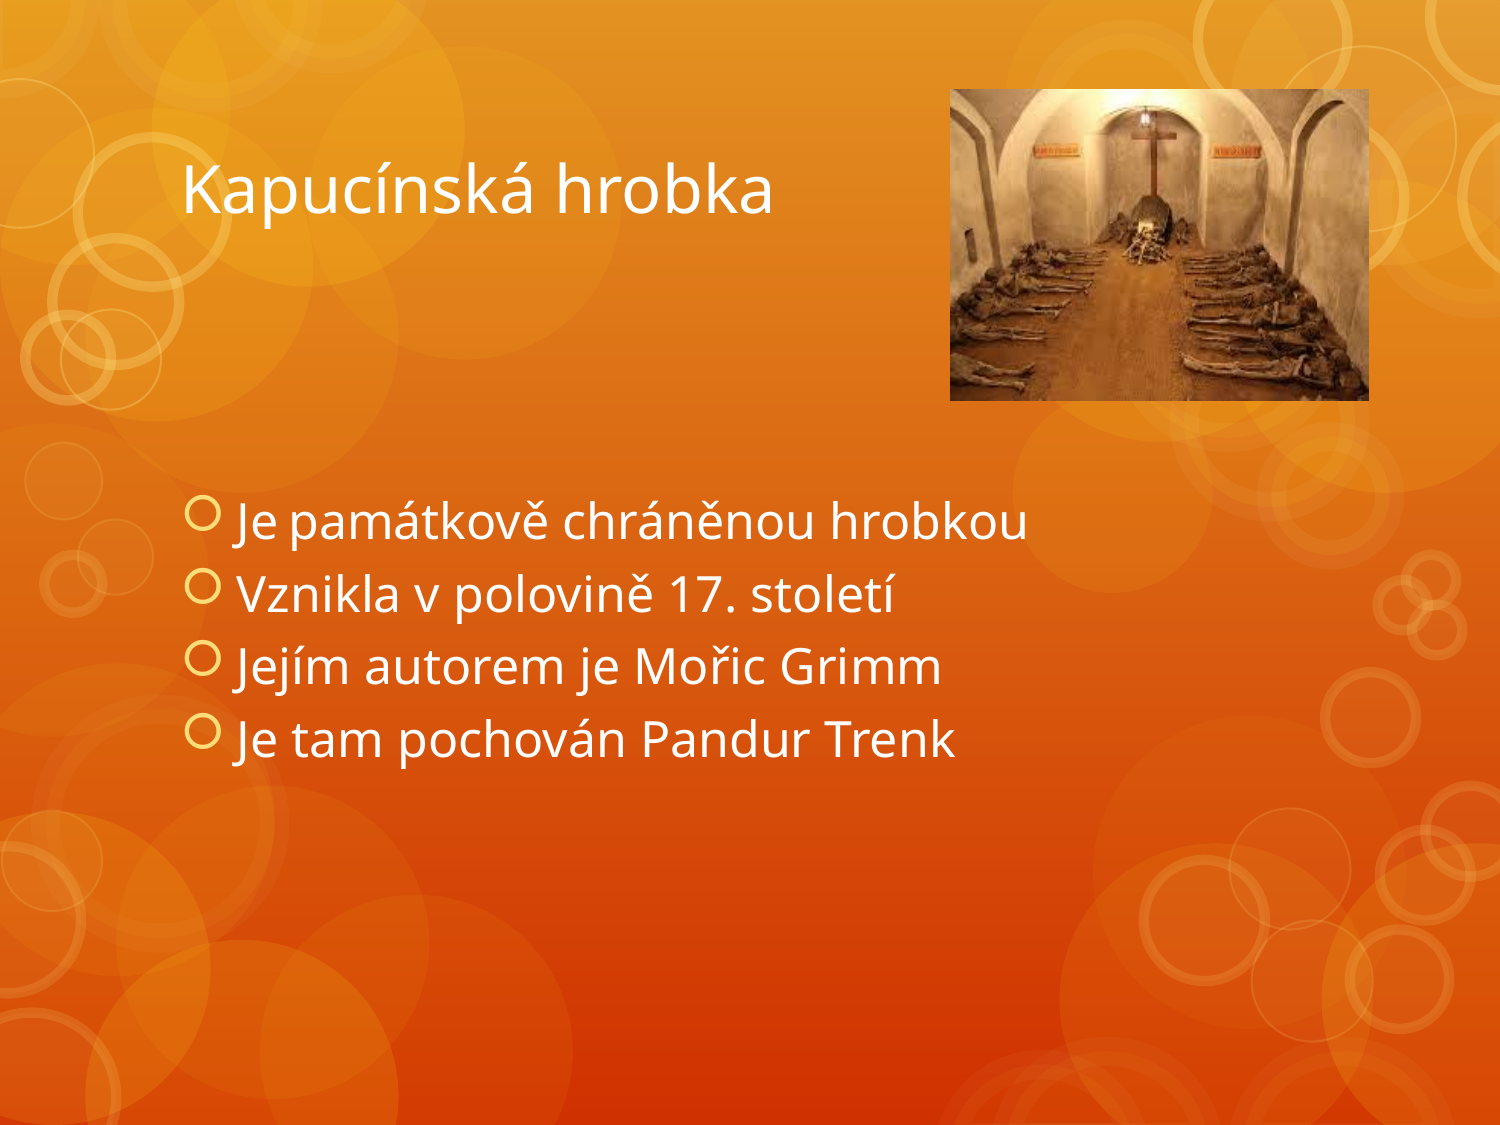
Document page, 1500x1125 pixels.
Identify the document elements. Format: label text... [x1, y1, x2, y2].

title Kapucínská hrobka [165, 110, 950, 263]
picture [950, 90, 1369, 401]
list Je památkově chráněnou hrobkou Vznikla v polovině 17. století Jejím autorem je Mořic Grimm Je tam pochován Pandur Trenk [165, 296, 1335, 962]
